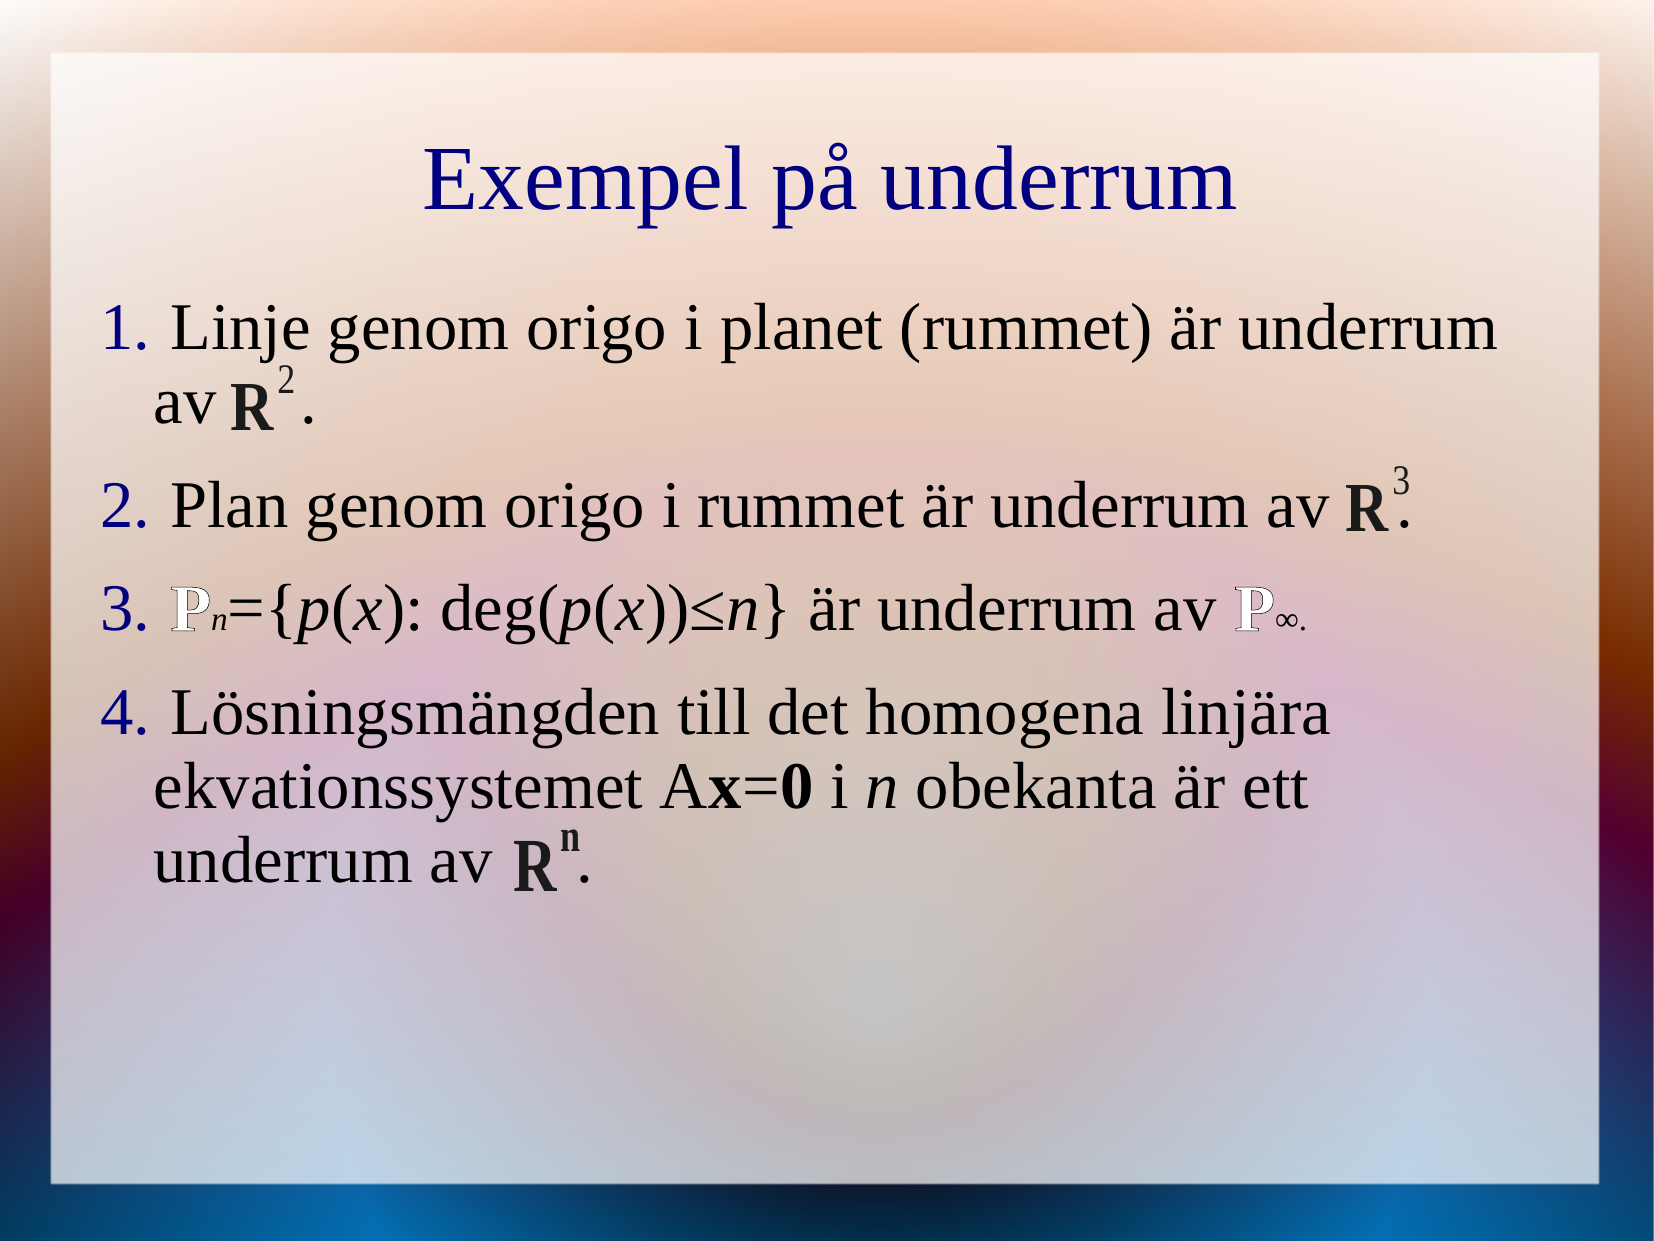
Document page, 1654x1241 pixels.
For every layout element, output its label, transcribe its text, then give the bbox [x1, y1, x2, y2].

chart [221, 357, 302, 445]
list Linje genom origo i planet (rummet) är underrum av . Plan genom origo i rummet är underrum av . Pn={p(x): deg(p(x))≤n} är underrum av P∞. Lösningsmängden till det homogena linjära ekvationssystemet Ax=0 i n obekanta är ett underrum av . [82, 290, 1571, 1068]
title Exempel på underrum [86, 75, 1576, 283]
chart [504, 811, 588, 907]
picture [0, 0, 1654, 1241]
chart [1336, 458, 1417, 546]
